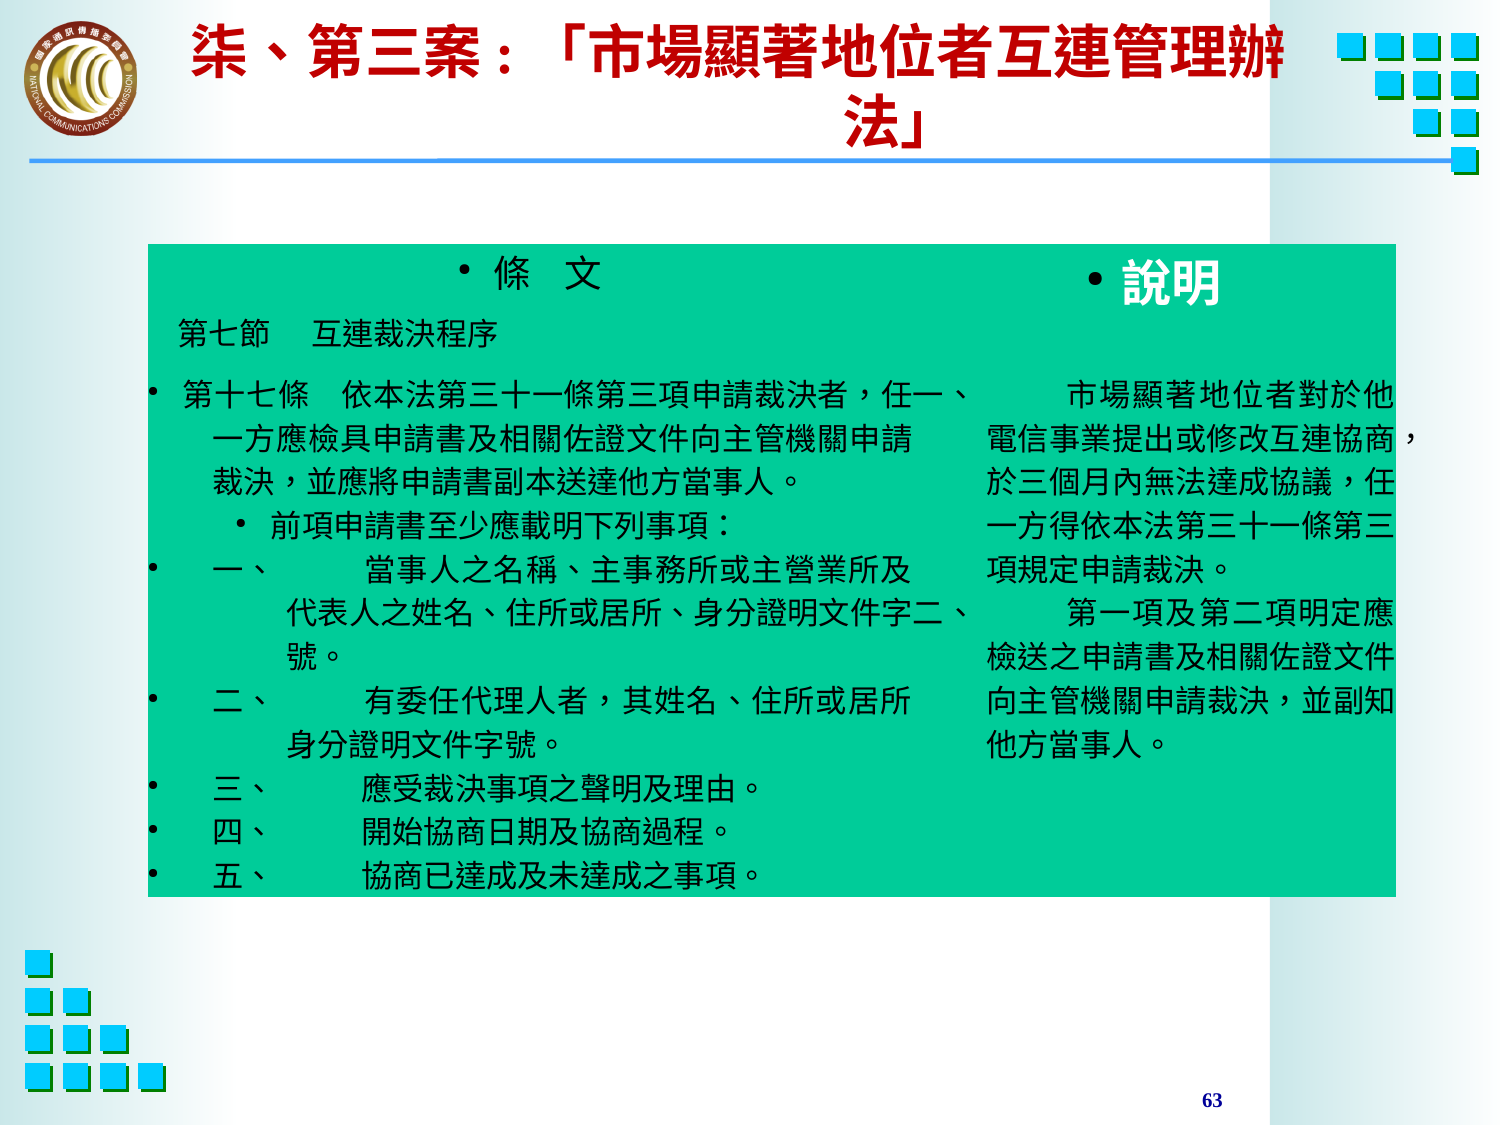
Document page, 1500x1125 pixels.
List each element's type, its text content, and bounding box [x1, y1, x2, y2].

table_cell 第七節 互連裁決程序 [148, 316, 913, 371]
table_header 條 文 [148, 244, 913, 316]
title 柒、第三案:「市場顯著地位者互連管理辦法」 [123, 7, 1353, 161]
table_header 說明 [913, 244, 1396, 316]
table_cell [913, 316, 1396, 371]
table_cell 第十七條 依本法第三十一條第三項申請裁決者，任一方應檢具申請書及相關佐證文件向主管機關申請裁決，並應將申請書副本送達他方當事人。 前項申請書至少應載明下列事項： 一、 當事人之名稱、主事務所或主營業所及代表人之姓名、住所或居所、身分證明文件字號。 二、 有委任代理人者，其姓名、住所或居所、身分證明文件字號。 三、 應受裁決事項之聲明及理由。 四、 開始協商日期及協商過程。 五、 協商已達成及未達成之事項。 [148, 371, 913, 897]
table_cell 一、 市場顯著地位者對於他電信事業提出或修改互連協商，於三個月內無法達成協議，任一方得依本法第三十一條第三項規定申請裁決。 二、 第一項及第二項明定應檢送之申請書及相關佐證文件向主管機關申請裁決，並副知他方當事人。 [913, 371, 1396, 897]
